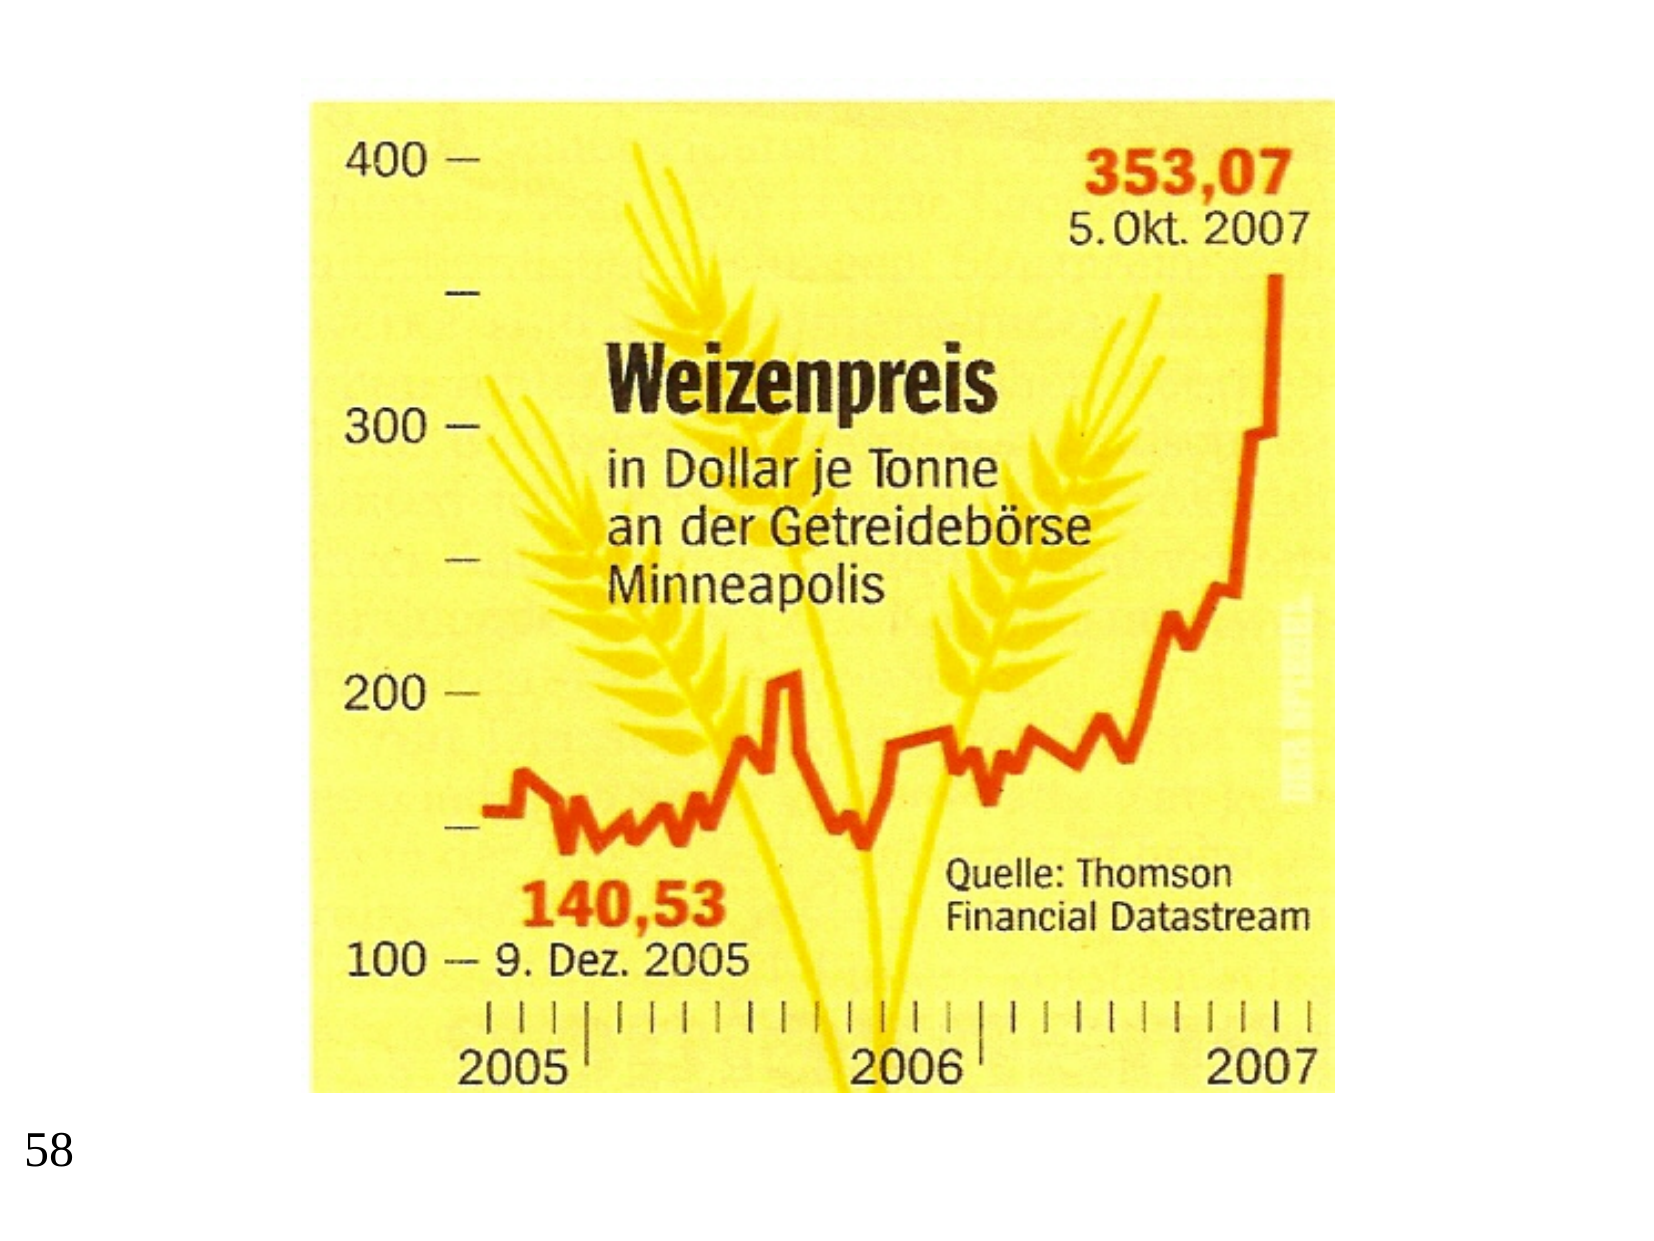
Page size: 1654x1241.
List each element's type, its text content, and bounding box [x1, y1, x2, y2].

text_box <Nummer> [24, 1122, 260, 1183]
picture [301, 78, 1335, 1093]
